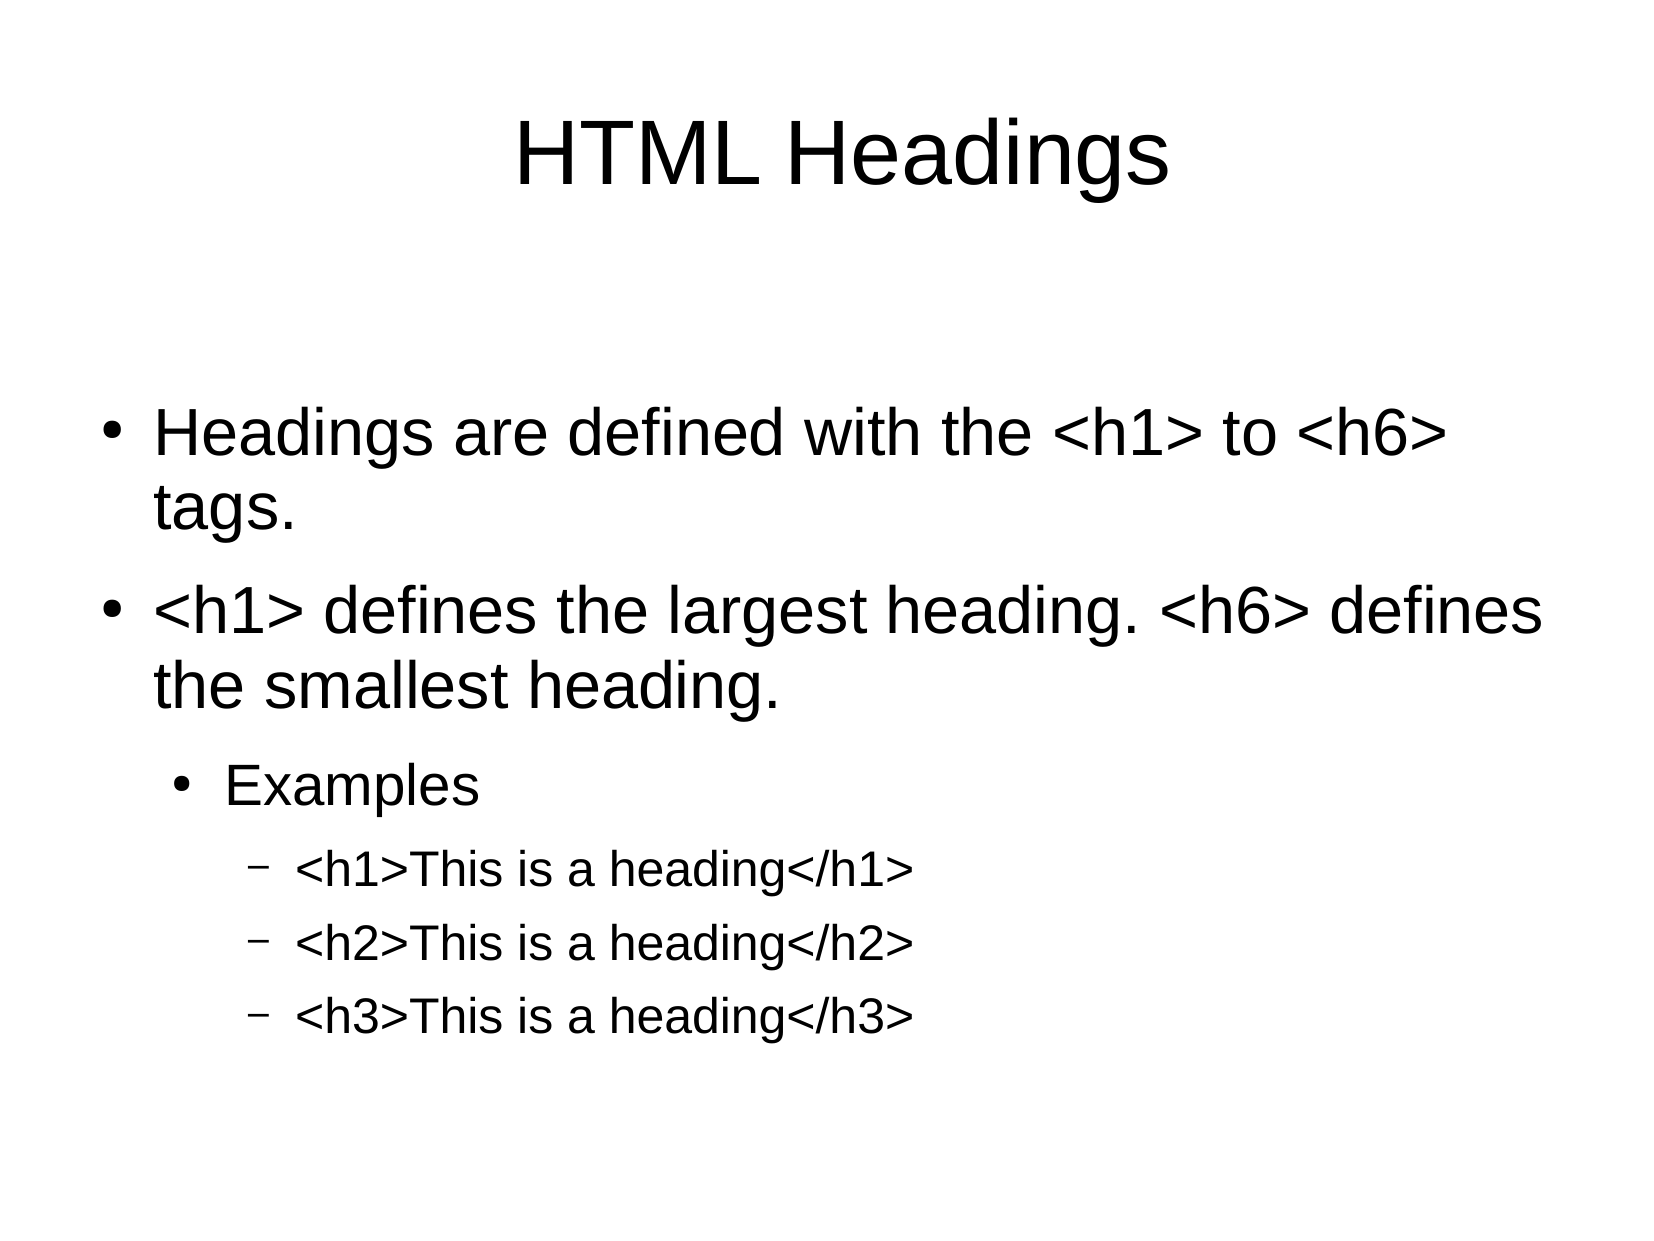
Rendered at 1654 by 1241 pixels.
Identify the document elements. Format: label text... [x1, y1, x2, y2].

title HTML Headings [82, 49, 1571, 257]
list Headings are defined with the <h1> to <h6> tags. <h1> defines the largest heading. <h6> defines the smallest heading. Examples <h1>This is a heading</h1> <h2>This is a heading</h2> <h3>This is a heading</h3> [82, 290, 1571, 1109]
